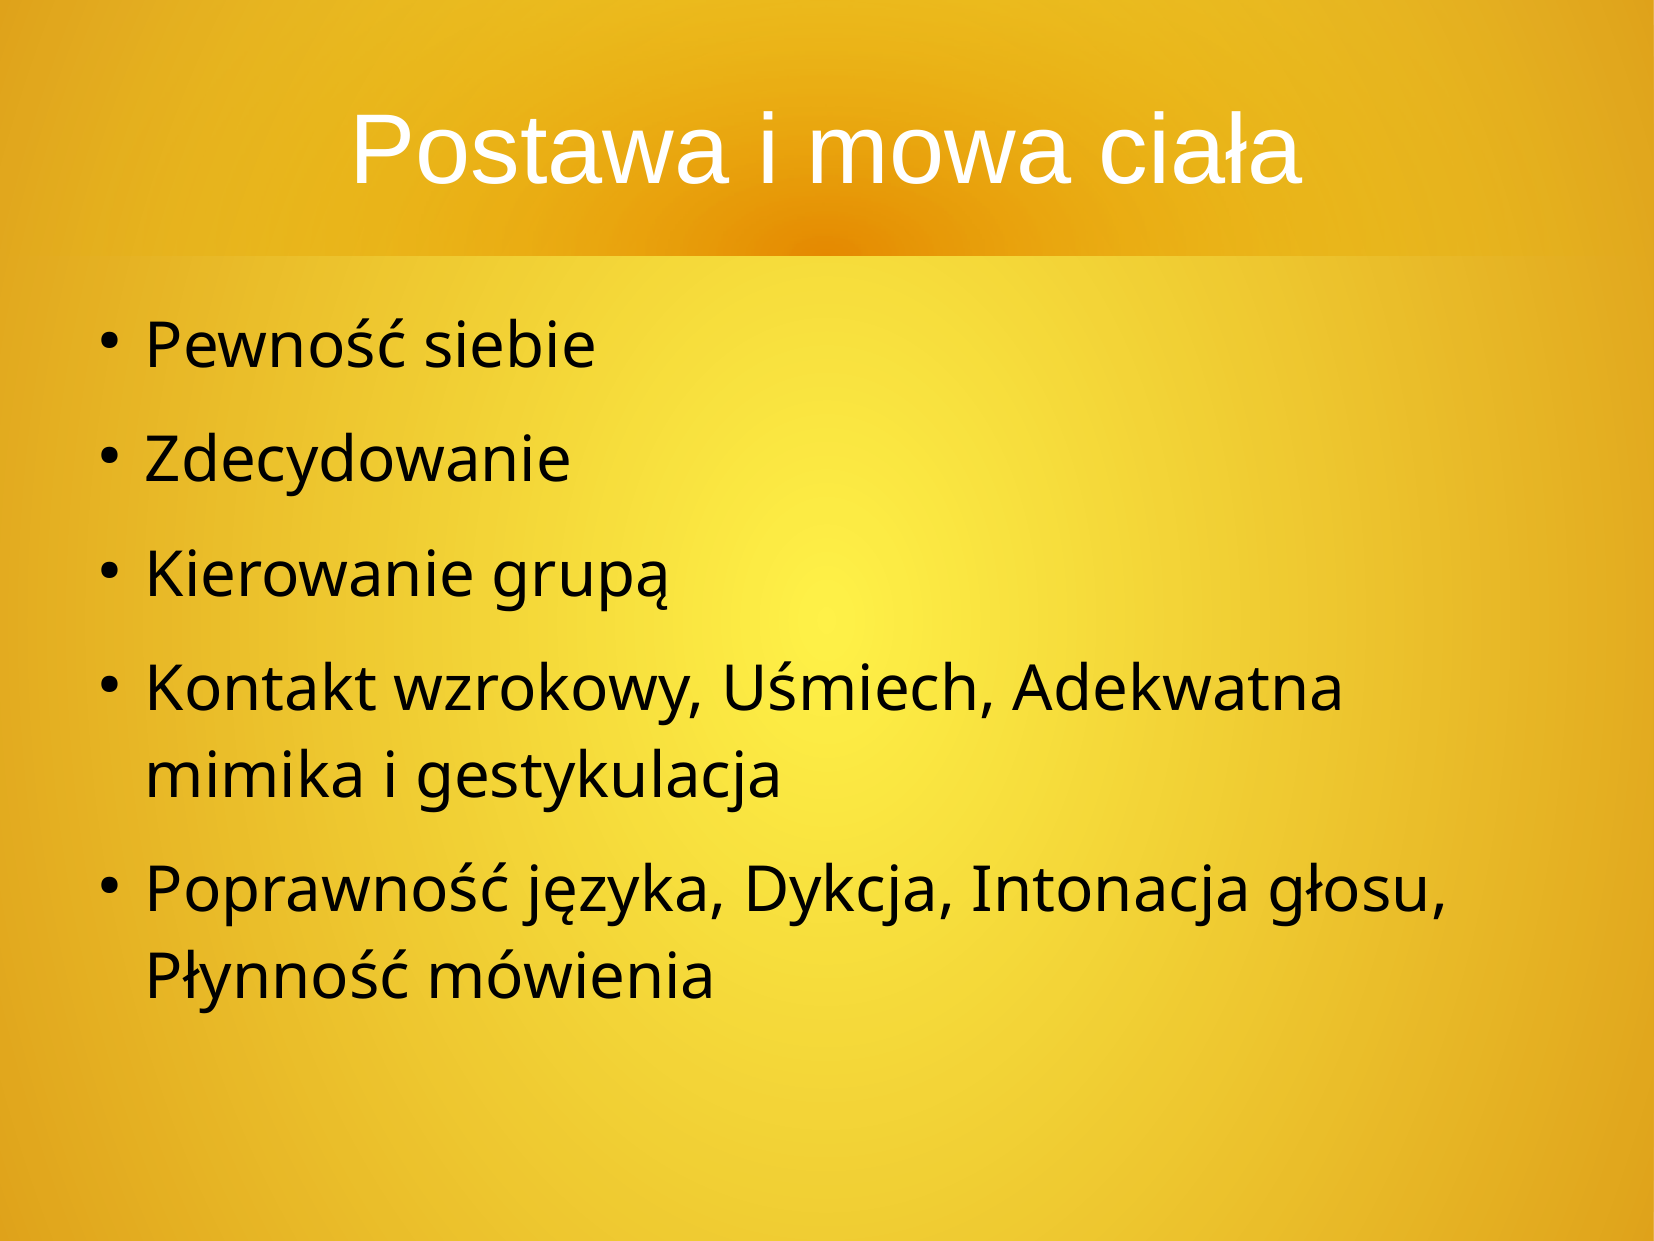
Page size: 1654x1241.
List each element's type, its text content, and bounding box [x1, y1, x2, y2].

title Postawa i mowa ciała [82, 47, 1571, 252]
list Pewność siebie Zdecydowanie Kierowanie grupą Kontakt wzrokowy, Uśmiech, Adekwatna mimika i gestykulacja Poprawność języka, Dykcja, Intonacja głosu, Płynność mówienia [82, 299, 1571, 1019]
